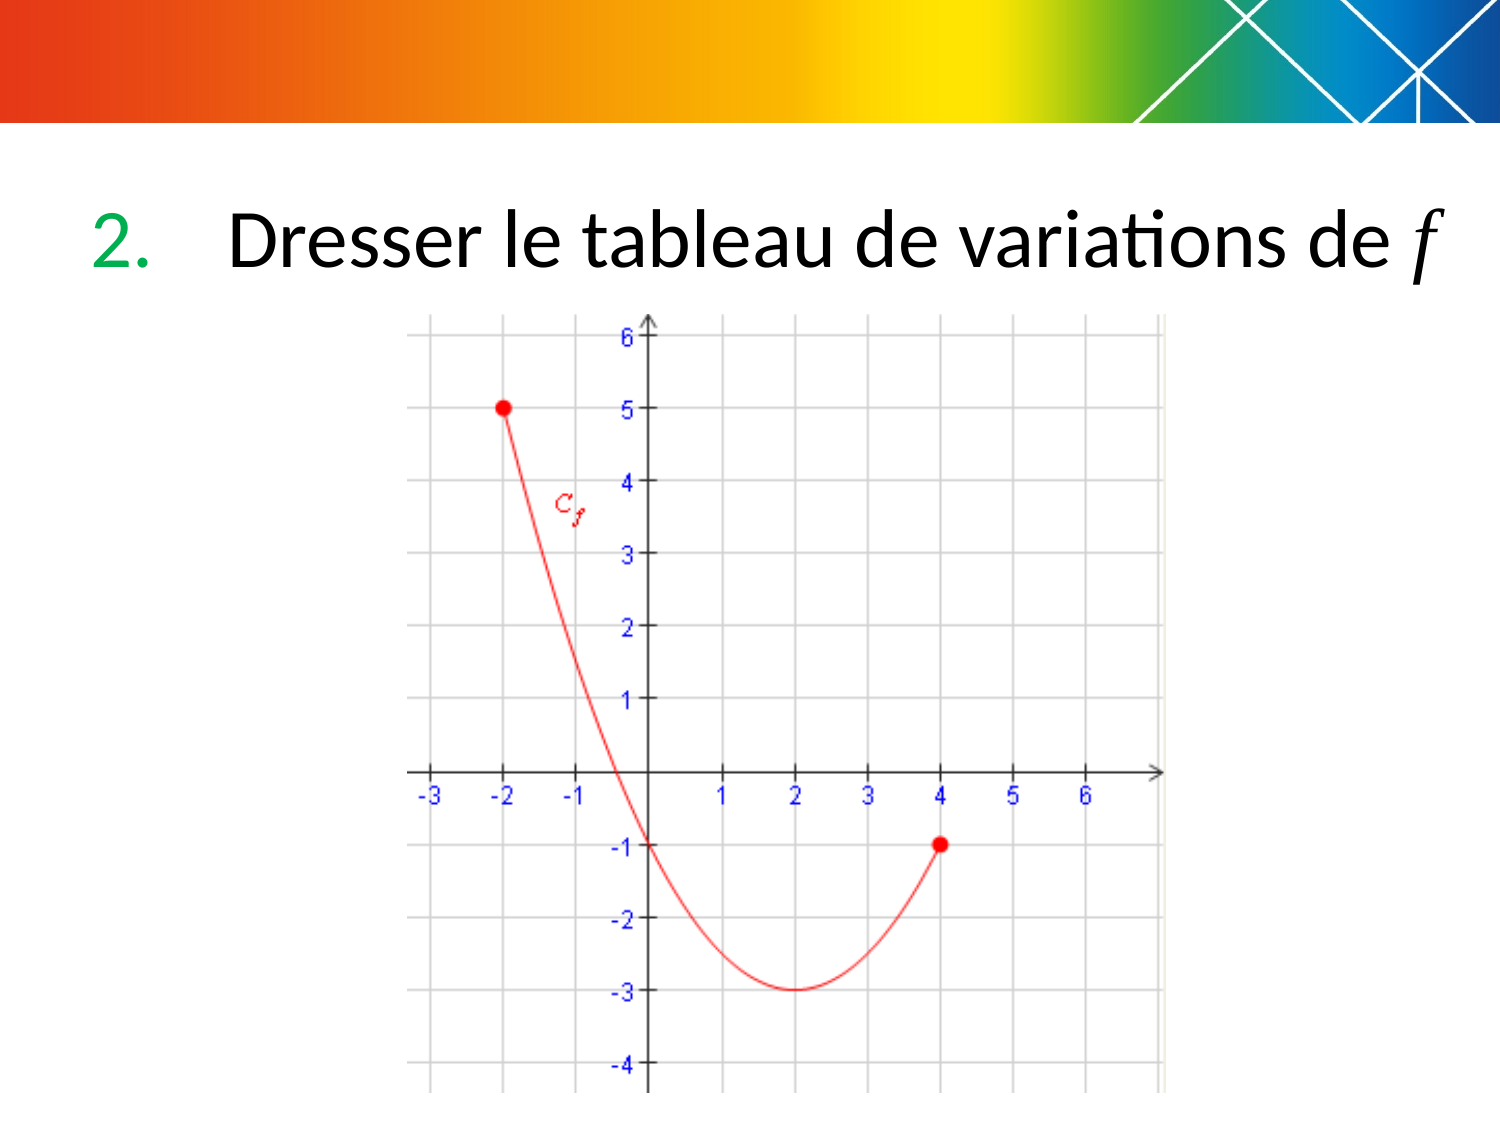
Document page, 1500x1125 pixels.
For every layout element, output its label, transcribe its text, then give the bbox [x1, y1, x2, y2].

picture [0, 0, 1359, 123]
picture [1340, 0, 1500, 123]
picture [407, 314, 1166, 1093]
title Dresser le tableau de variations de f [75, 163, 1500, 305]
